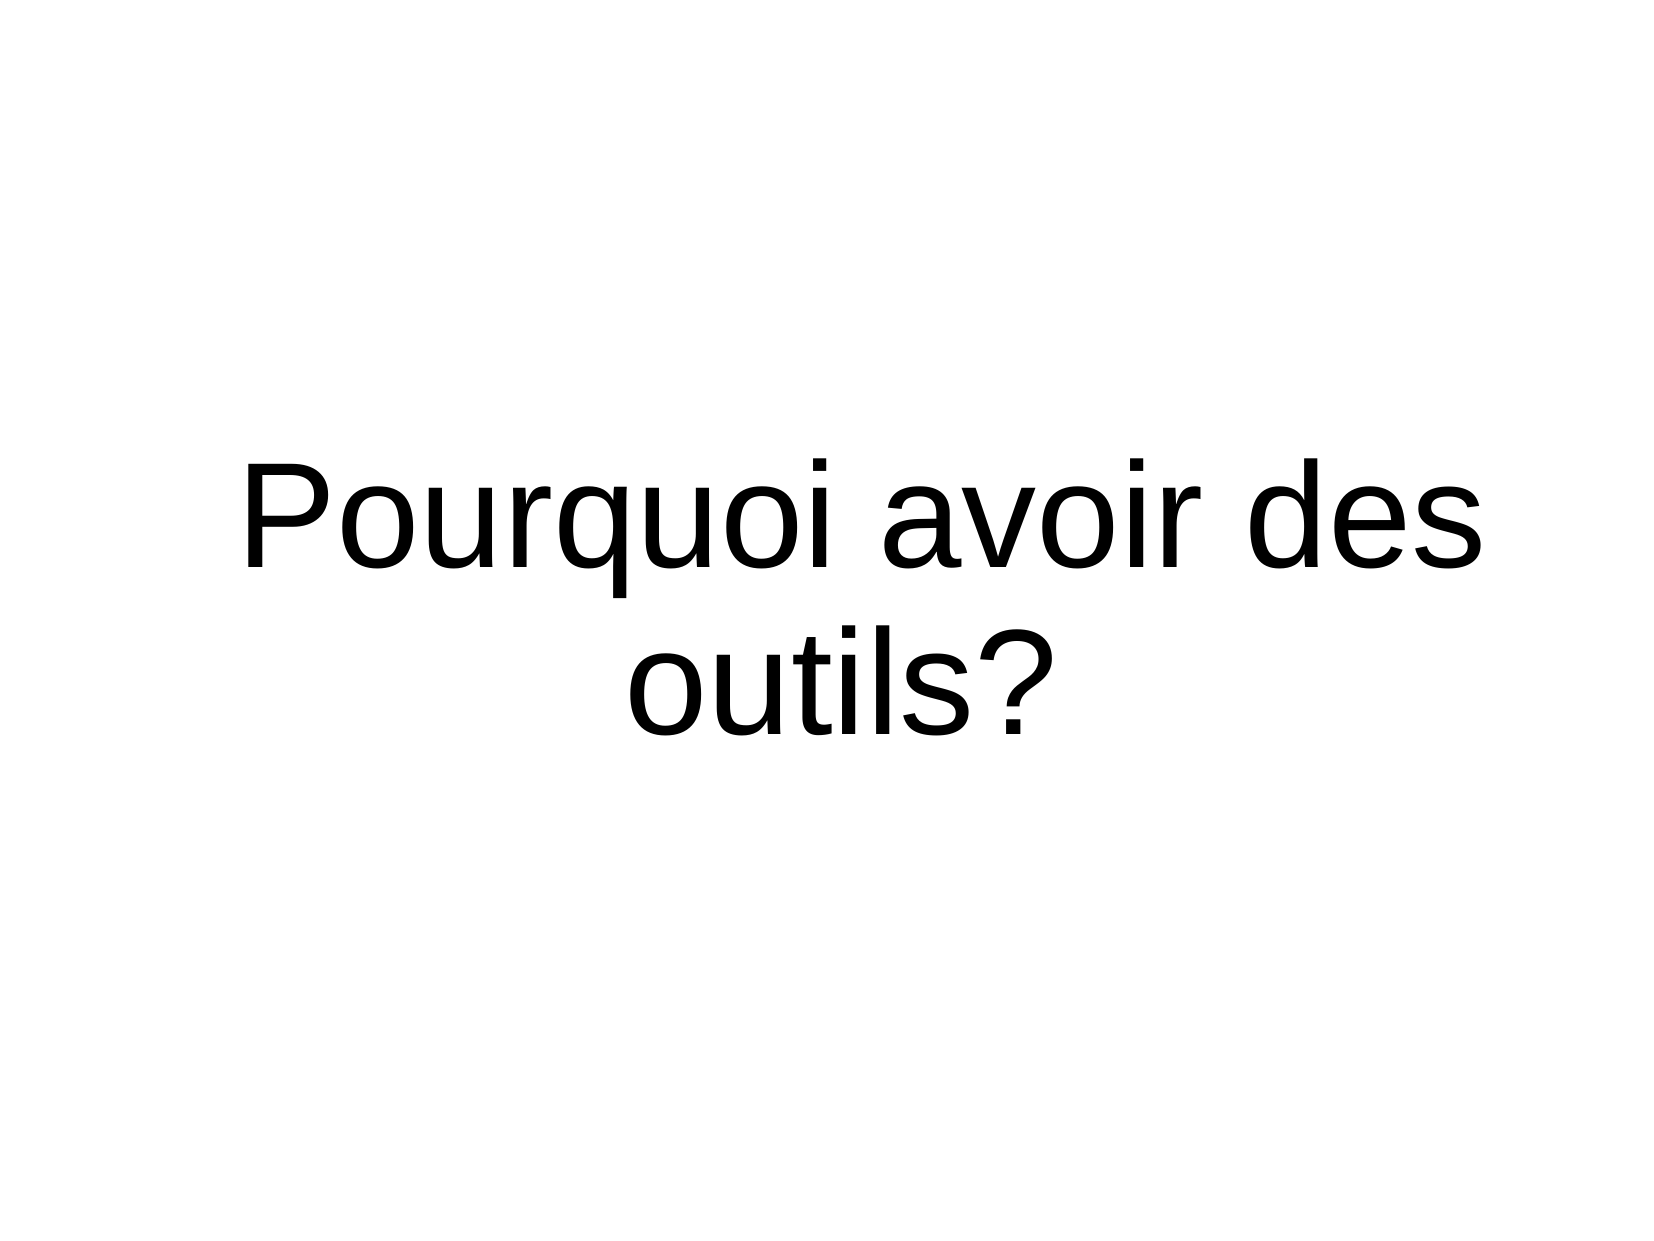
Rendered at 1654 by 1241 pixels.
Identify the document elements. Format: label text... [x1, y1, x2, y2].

list Pourquoi avoir des outils? [82, 290, 1571, 1109]
